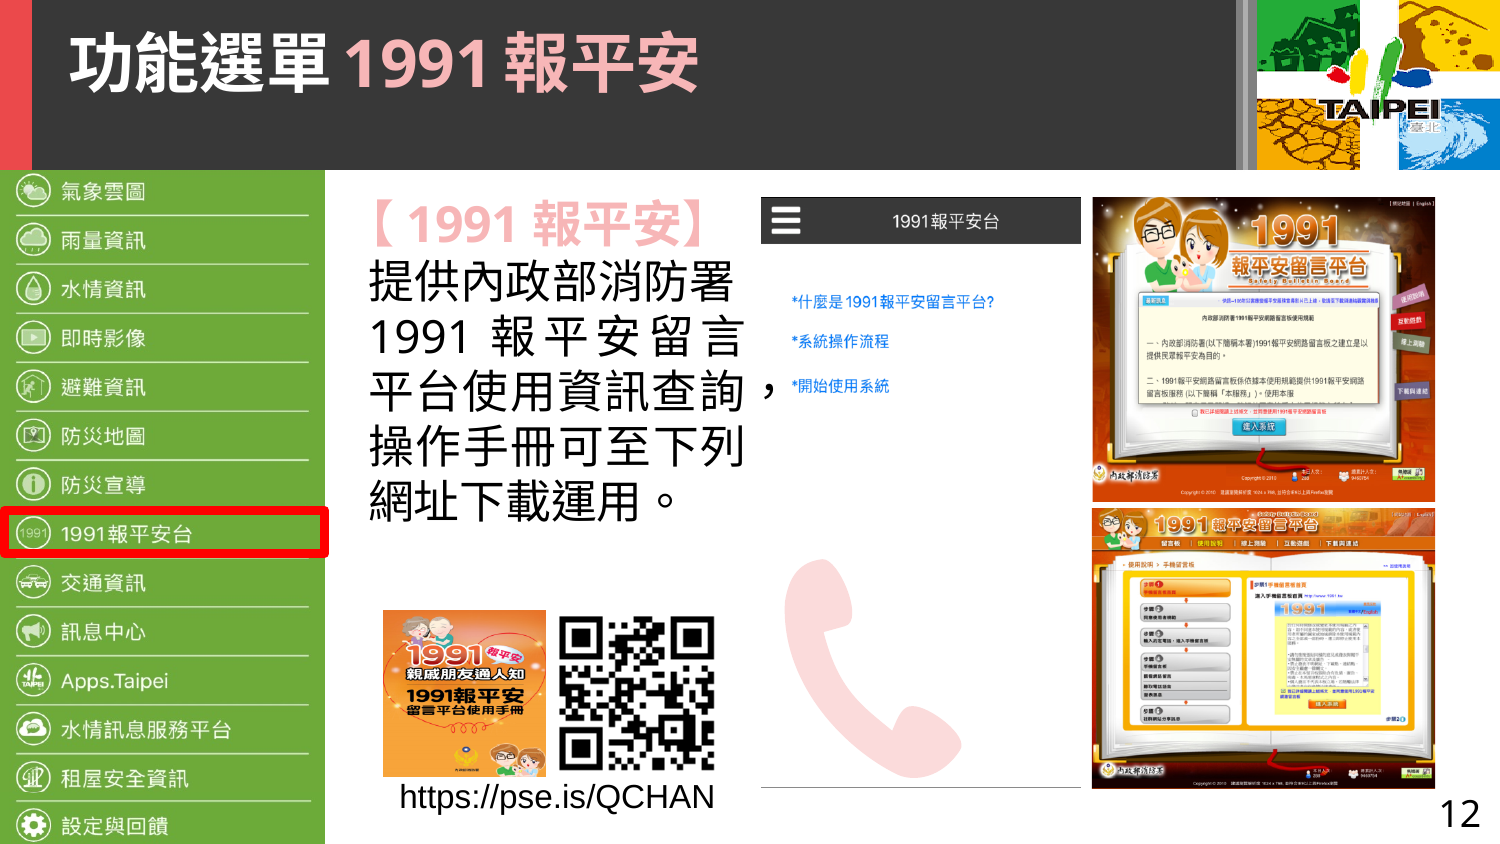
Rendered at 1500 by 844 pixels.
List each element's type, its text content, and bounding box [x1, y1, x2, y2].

picture [383, 610, 546, 777]
picture [553, 607, 723, 779]
picture [1257, 0, 1500, 171]
picture [1091, 508, 1436, 789]
picture [0, 170, 325, 507]
picture [9, 515, 320, 549]
picture [0, 557, 325, 844]
picture [761, 197, 1081, 789]
picture [1092, 197, 1436, 502]
text_box https://pse.is/QCHAN [384, 768, 731, 823]
text_box 12 [1423, 782, 1500, 844]
text_box 【1991報平安】 提供內政部消防署1991報平安留言平台使用資訊查詢，操作手冊可至下列網址下載運用。 [329, 184, 762, 539]
list 功能選單1991報平安 [53, 43, 1235, 139]
text_box [784, 559, 962, 778]
